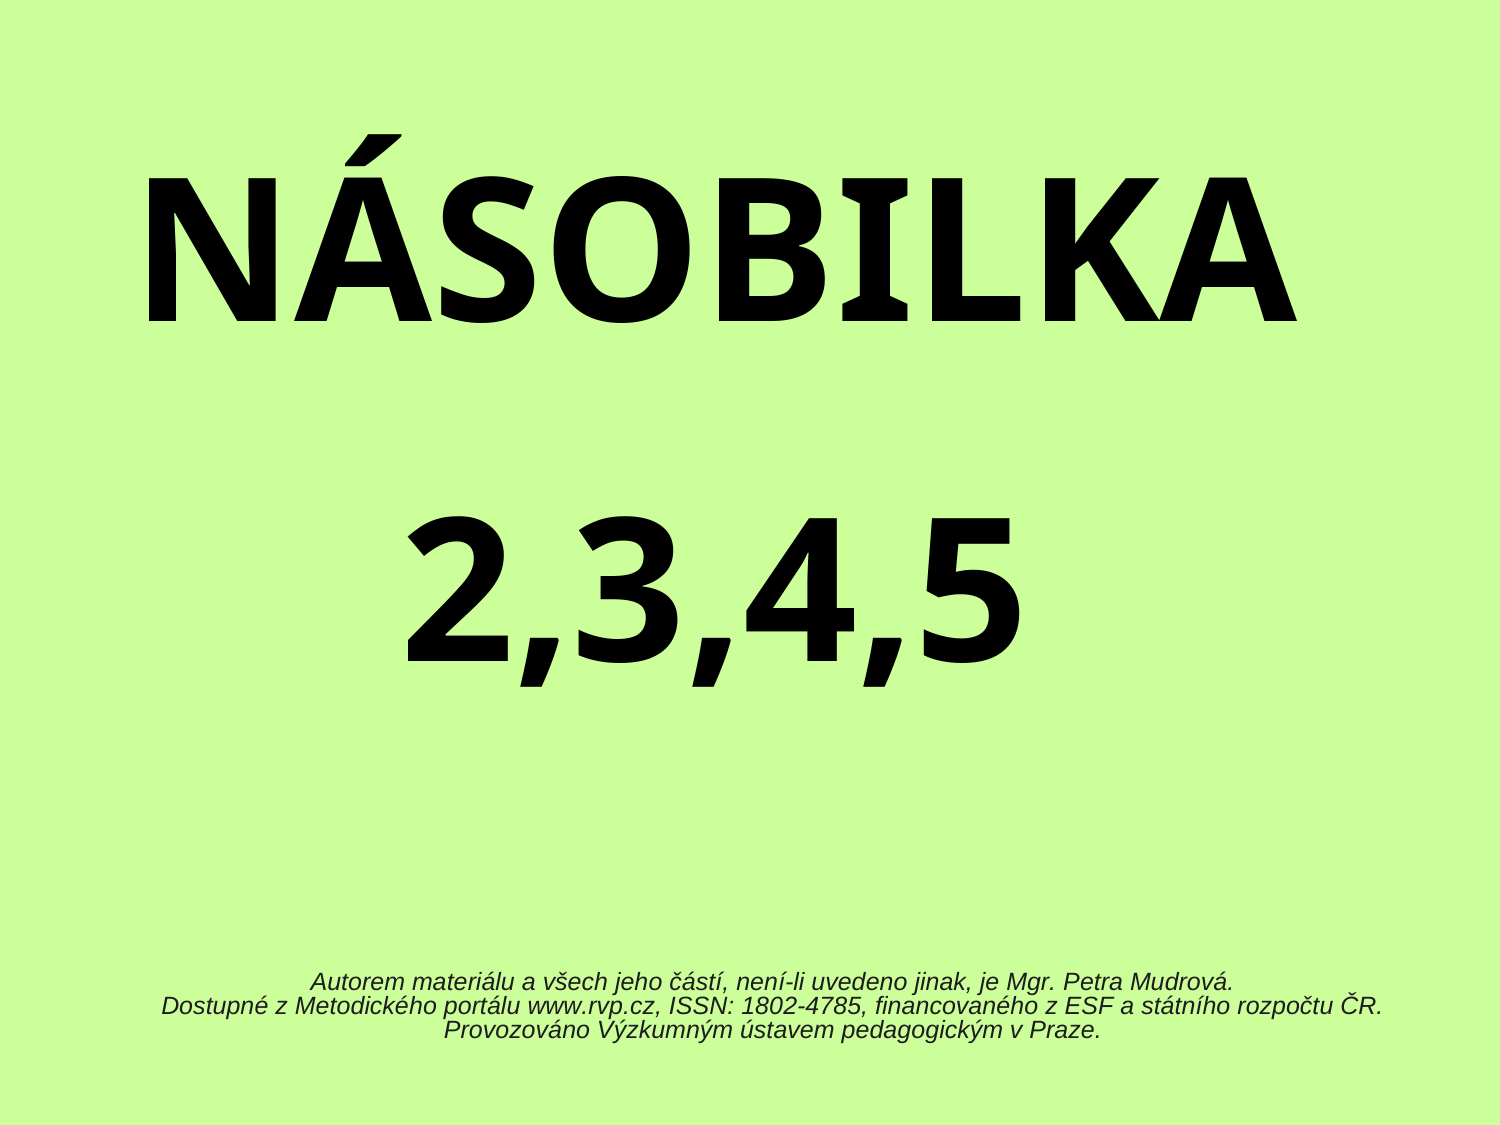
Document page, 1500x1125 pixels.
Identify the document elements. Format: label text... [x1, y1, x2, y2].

text_box NÁSOBILKA 2,3,4,5 [0, 113, 1430, 1125]
